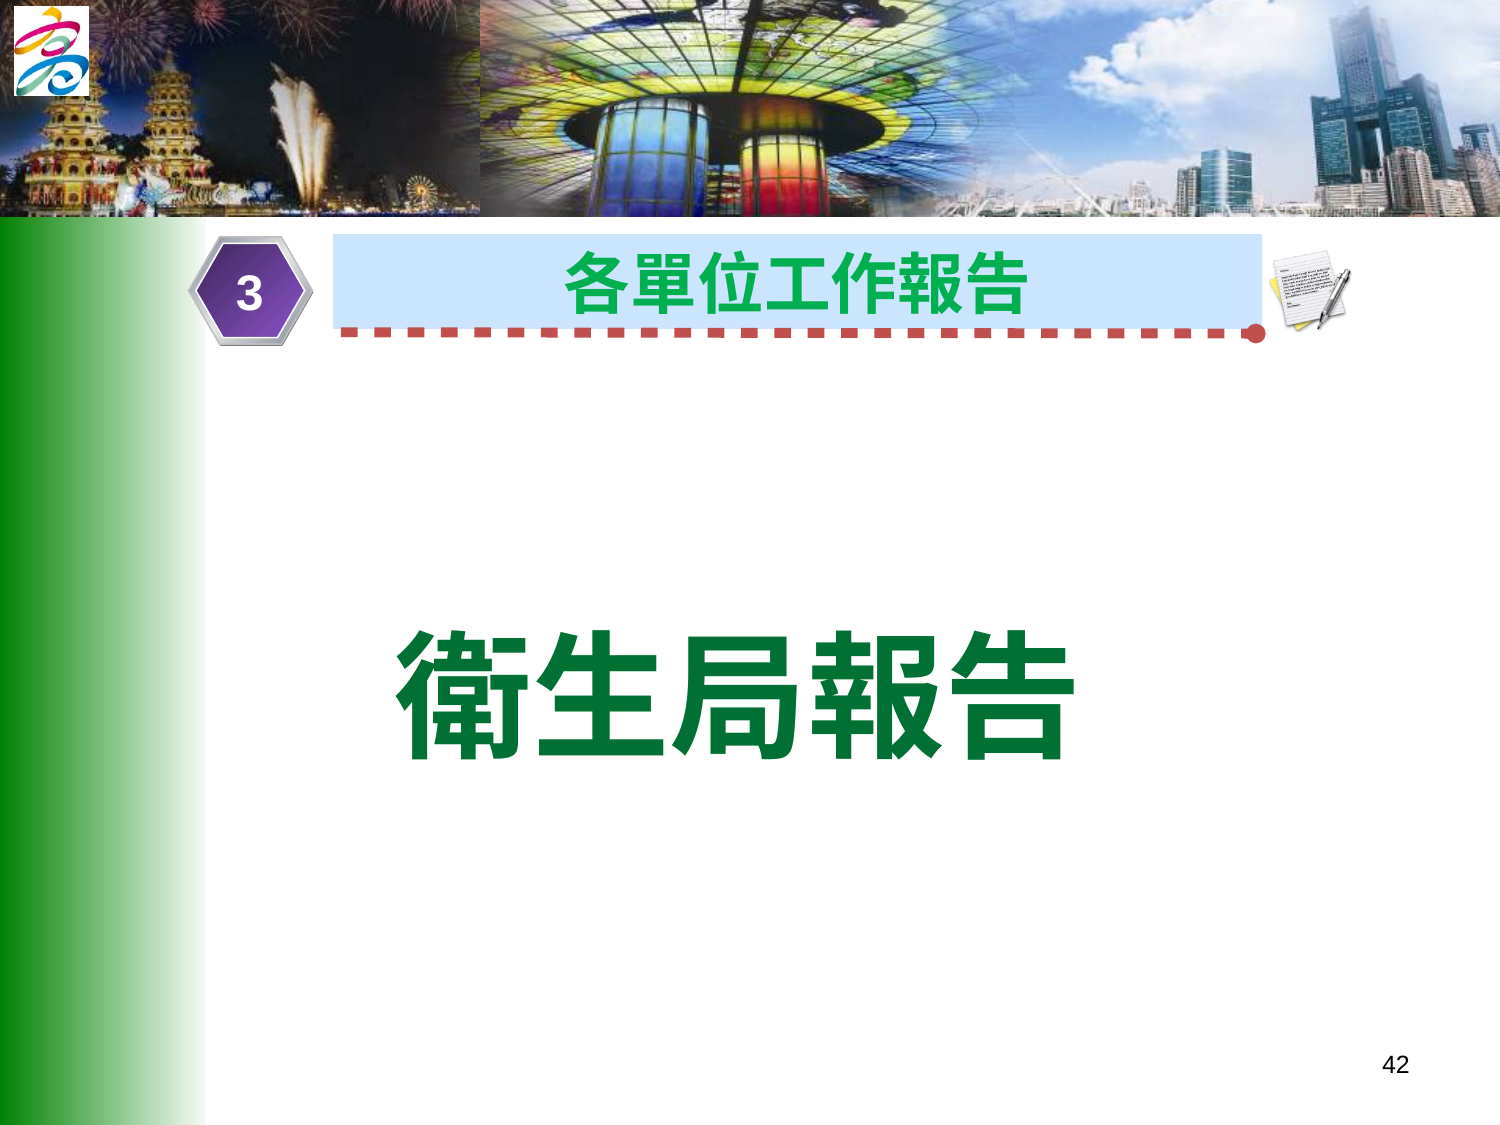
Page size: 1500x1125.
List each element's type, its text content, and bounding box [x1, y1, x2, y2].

slide_number <編號> [1352, 1024, 1425, 1103]
picture [0, 0, 1500, 217]
text_box 3 [220, 253, 279, 328]
title 衛生局報告 [88, 385, 1388, 1000]
text_box [188, 236, 314, 346]
text_box 各單位工作報告 [333, 234, 1263, 329]
picture [1268, 249, 1352, 333]
